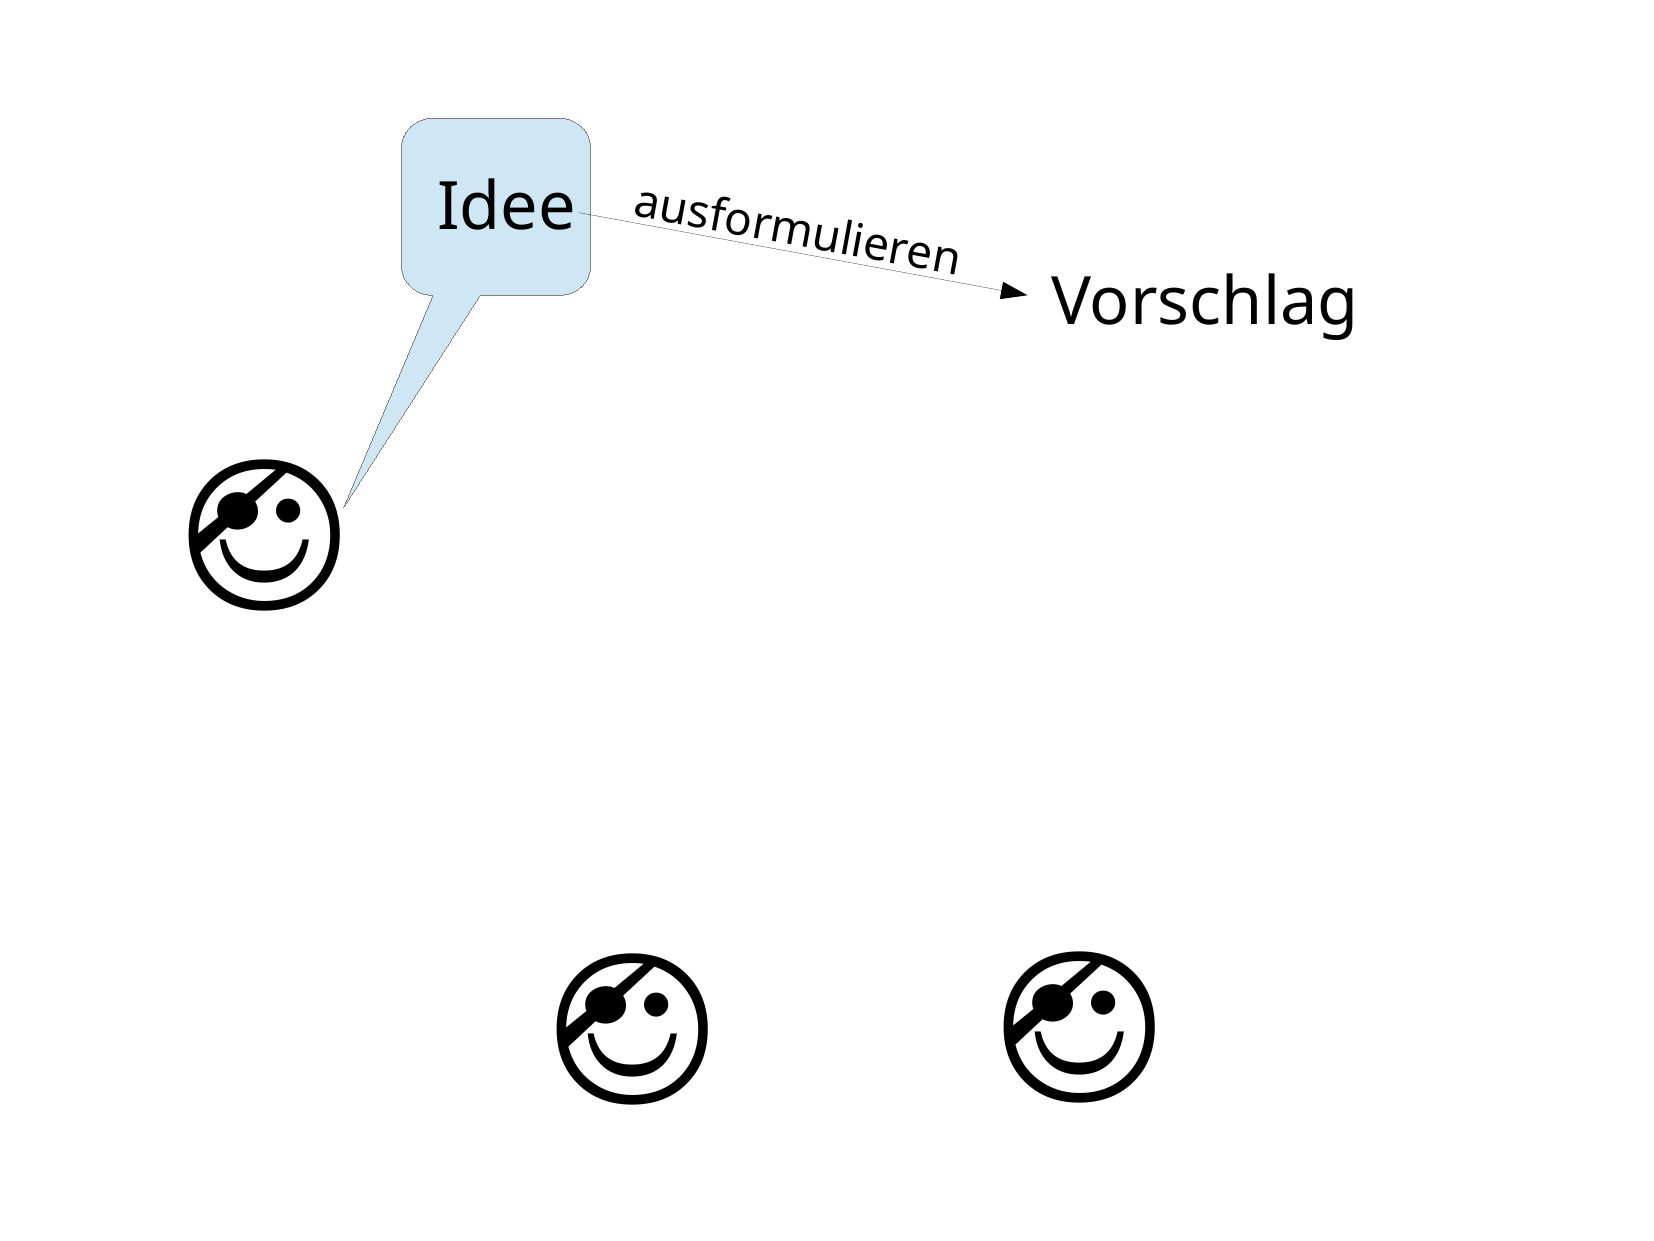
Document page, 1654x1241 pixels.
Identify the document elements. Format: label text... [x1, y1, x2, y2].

text_box Vorschlag [1051, 254, 1406, 343]
text_box  [165, 462, 364, 678]
text_box [343, 118, 591, 508]
text_box  [980, 954, 1179, 1170]
text_box Idee [437, 159, 579, 248]
text_box ausformulieren [627, 155, 993, 306]
text_box  [533, 956, 733, 1172]
